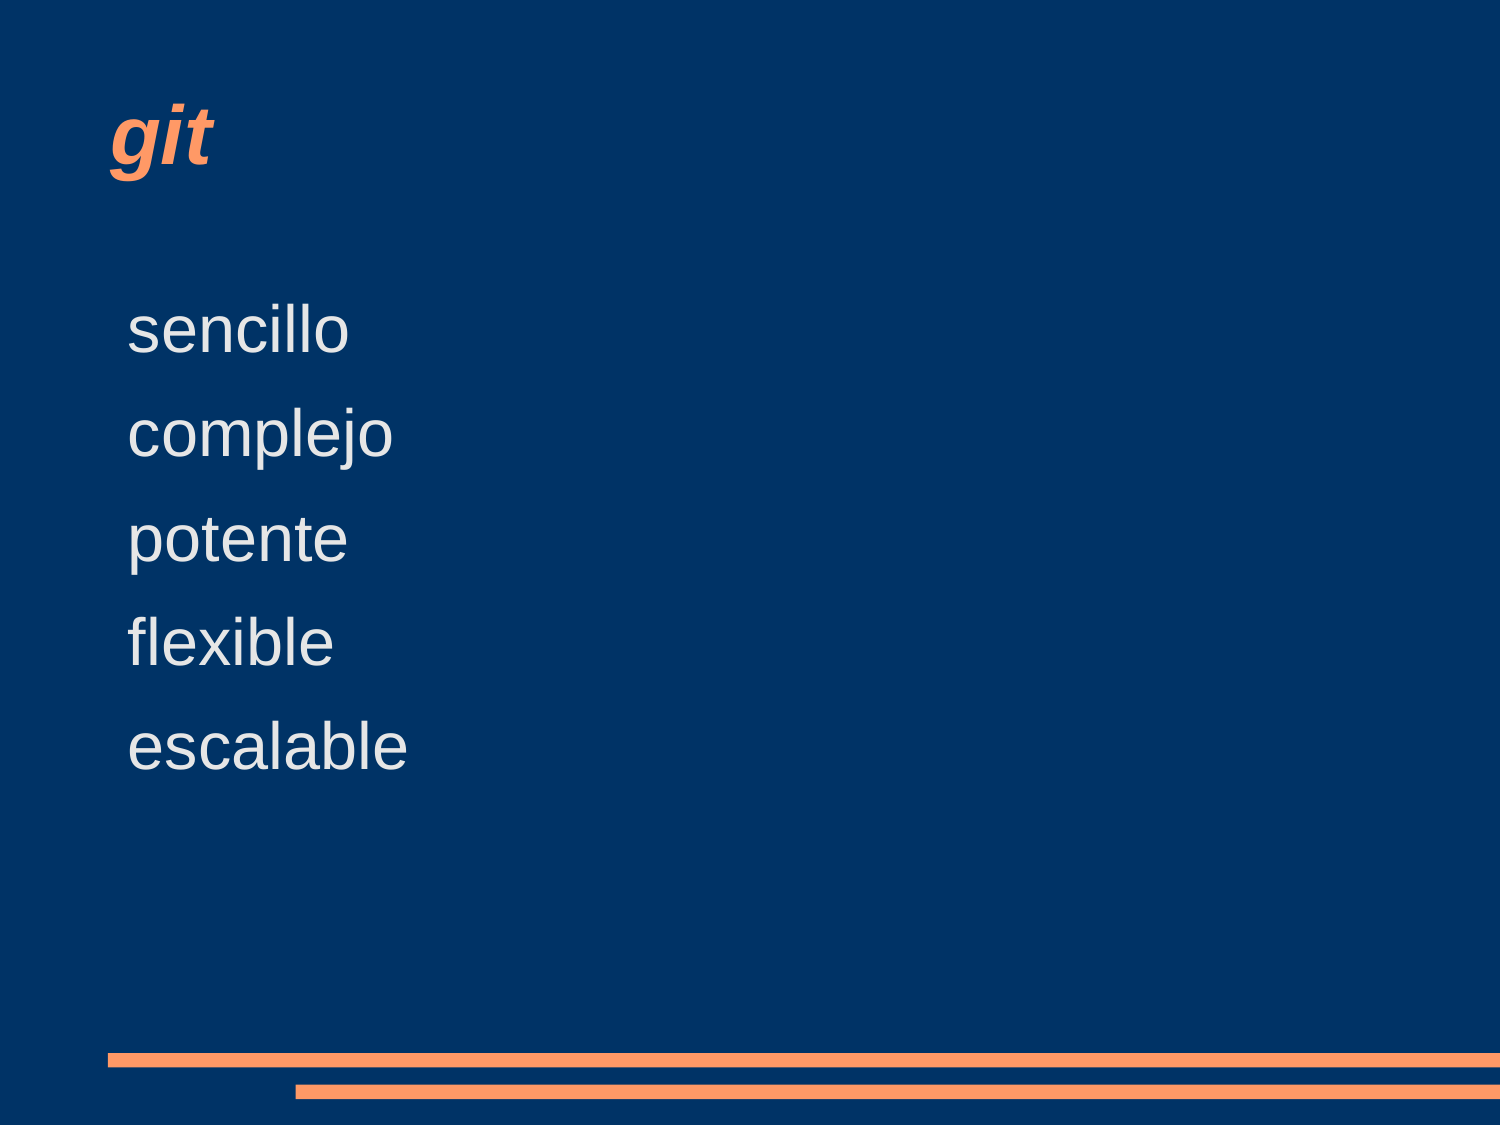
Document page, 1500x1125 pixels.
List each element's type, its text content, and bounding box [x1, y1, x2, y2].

title git [110, 41, 1392, 230]
list sencillo complejo potente flexible escalable [110, 292, 1416, 1027]
